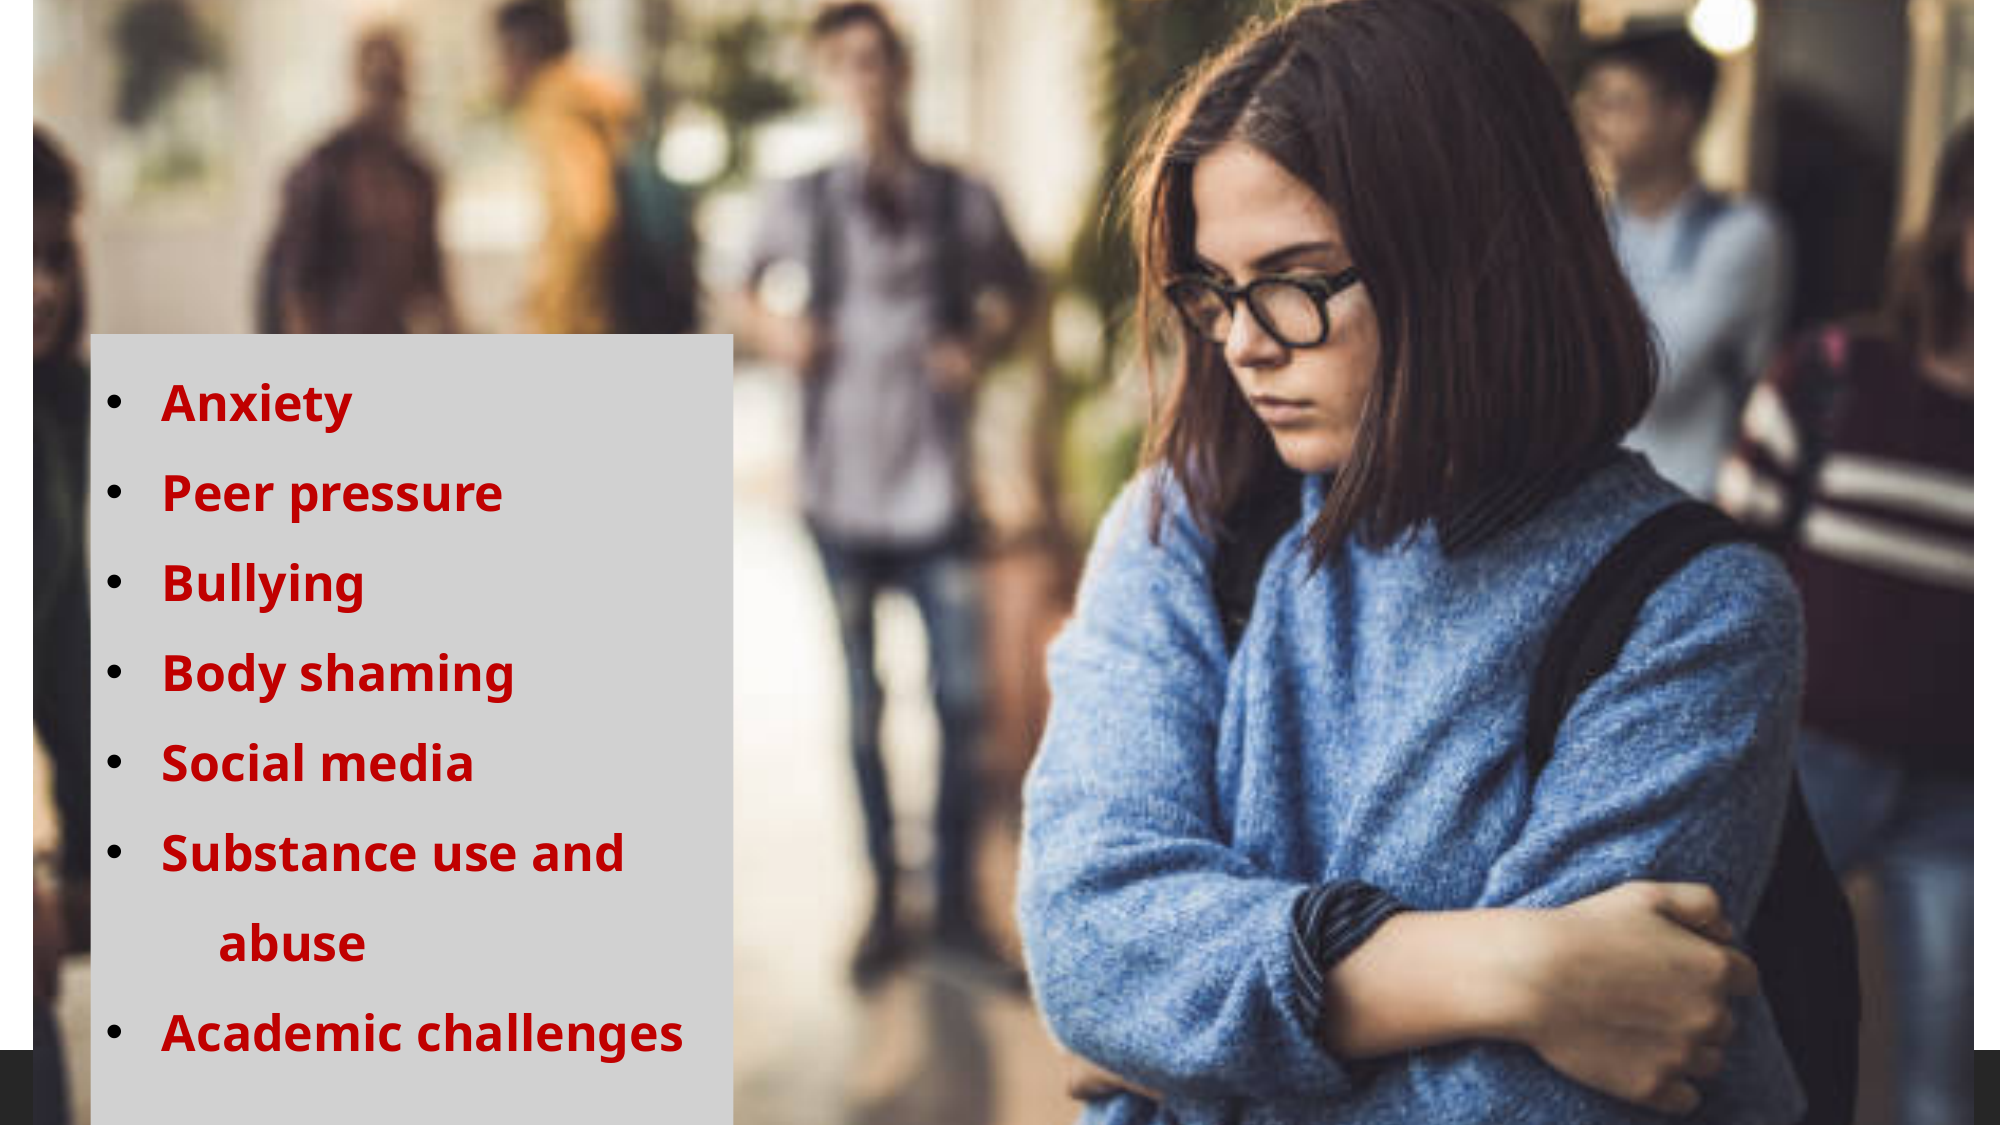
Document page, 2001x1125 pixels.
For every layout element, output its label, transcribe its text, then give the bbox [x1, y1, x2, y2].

text_box Anxiety Peer pressure Bullying Body shaming Social media Substance use and abuse Academic challenges … [90, 334, 734, 976]
picture [33, 0, 1974, 1125]
